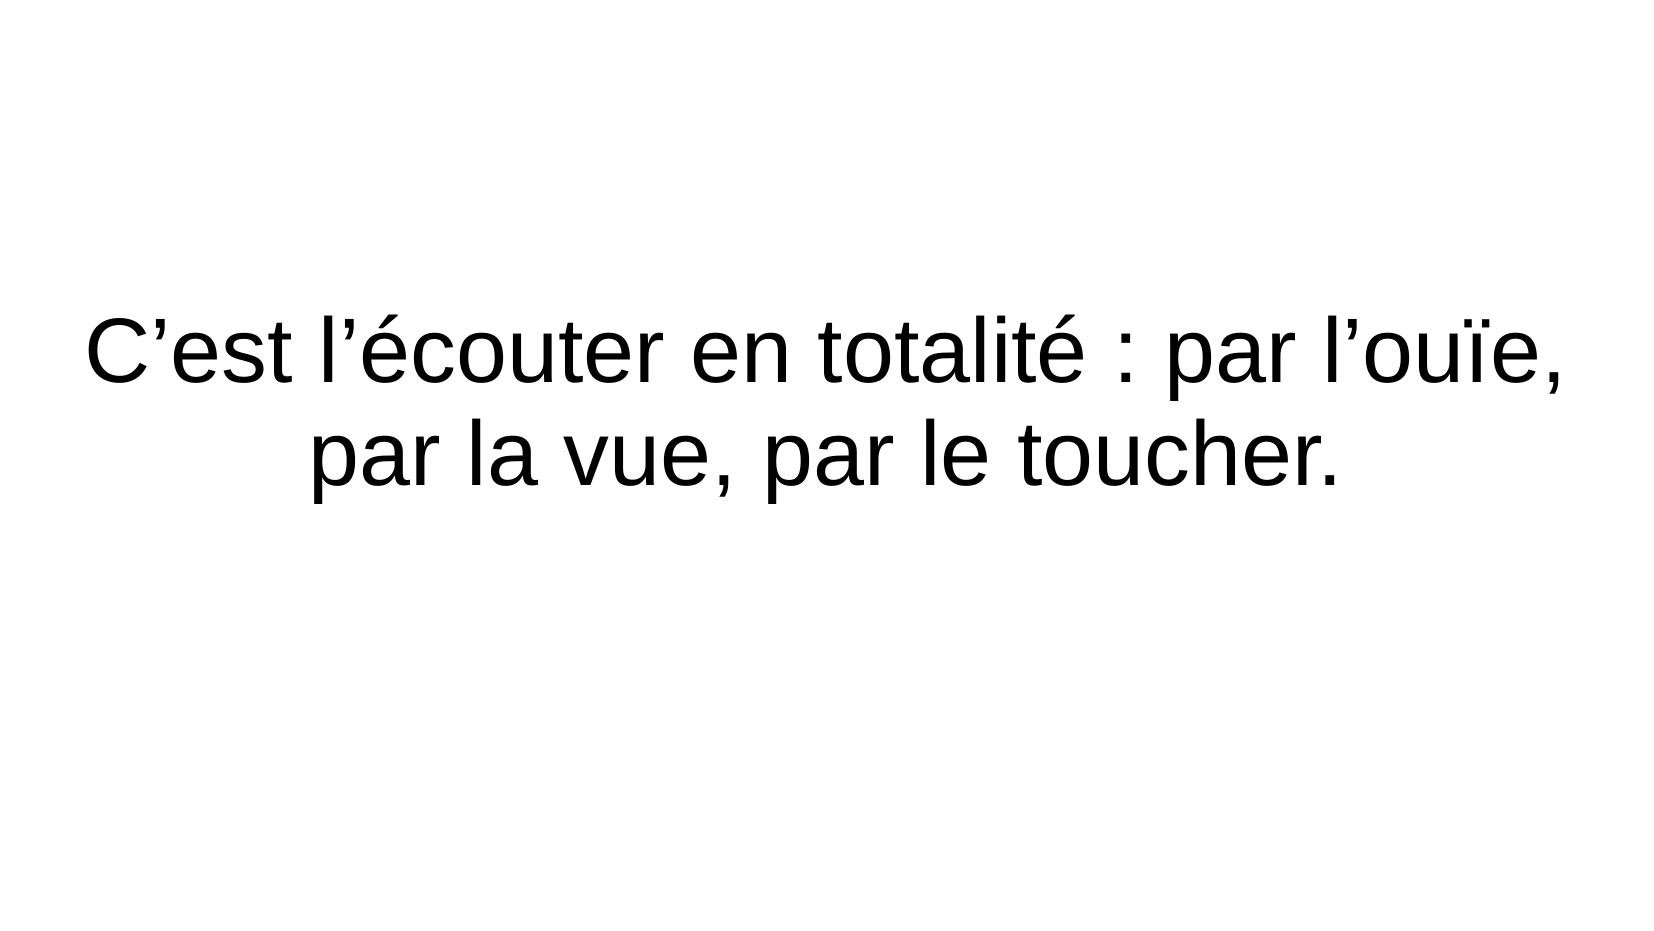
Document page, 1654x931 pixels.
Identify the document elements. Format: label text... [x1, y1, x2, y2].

title C’est l’écouter en totalité : par l’ouïe, par la vue, par le toucher. [82, 37, 1571, 768]
